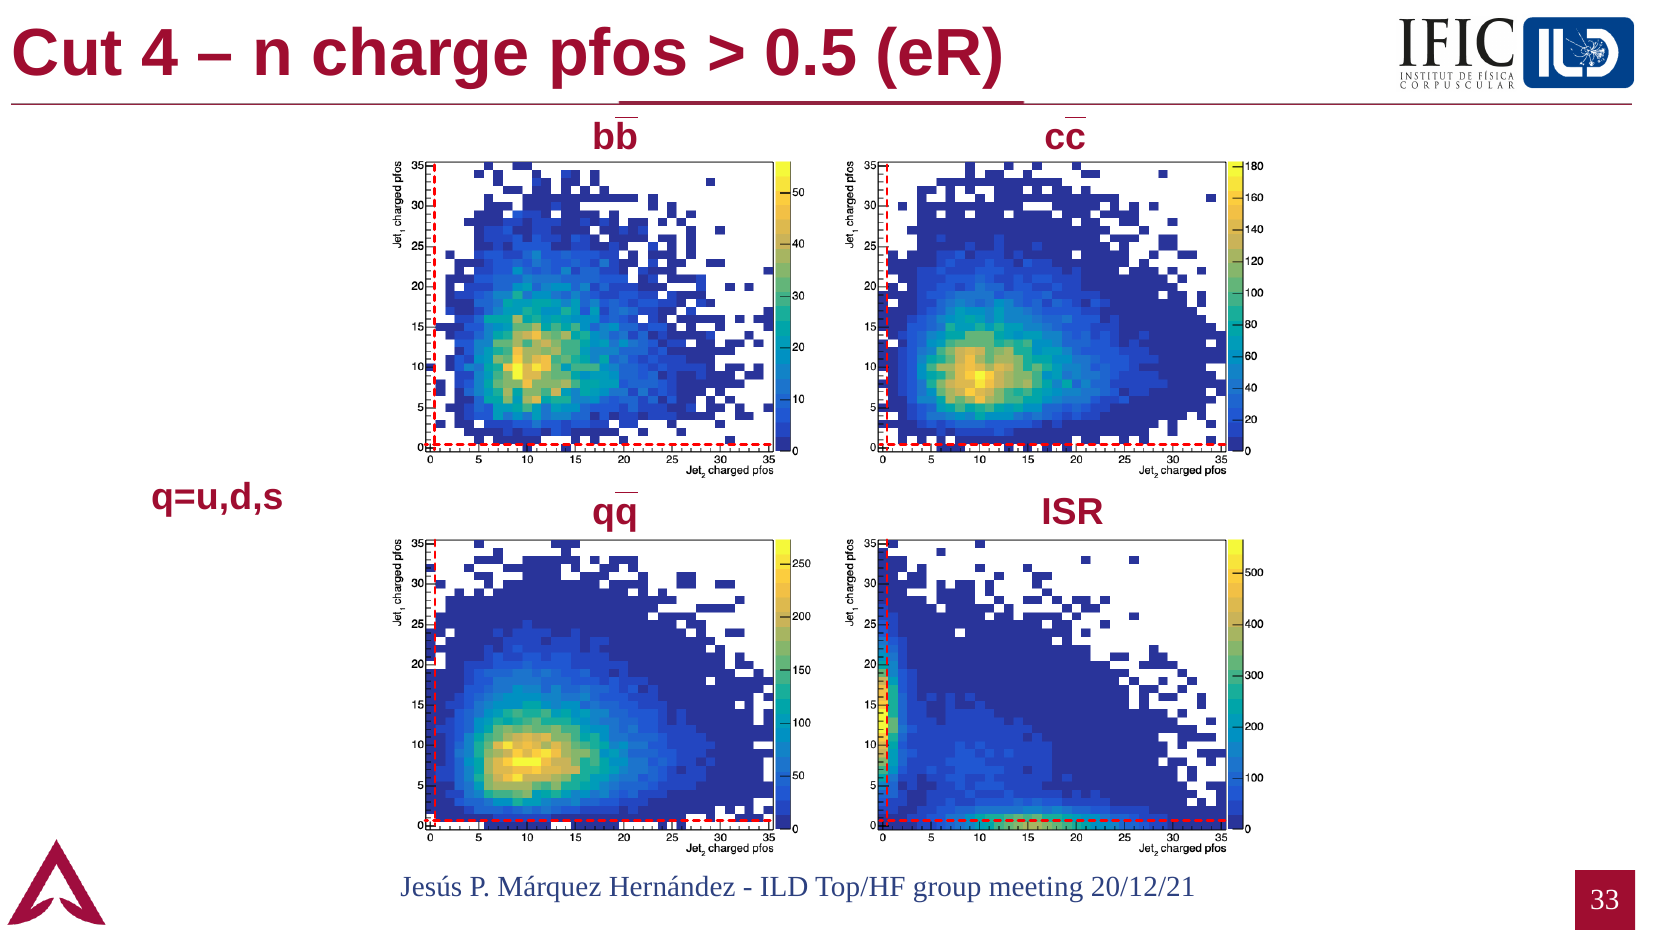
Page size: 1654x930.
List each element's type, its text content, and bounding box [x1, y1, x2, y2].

picture [11, 101, 1632, 105]
text_box bb [570, 108, 661, 166]
title Cut 4 – n charge pfos > 0.5 (eR) [11, 14, 1500, 102]
picture [7, 839, 106, 925]
text_box cc [1020, 108, 1111, 166]
text_box qq [570, 483, 661, 541]
picture [374, 118, 1279, 875]
picture [1500, 16, 1517, 92]
text_box ISR [1020, 483, 1126, 541]
picture [1522, 14, 1635, 90]
text_box q=u,d,s [135, 468, 301, 526]
